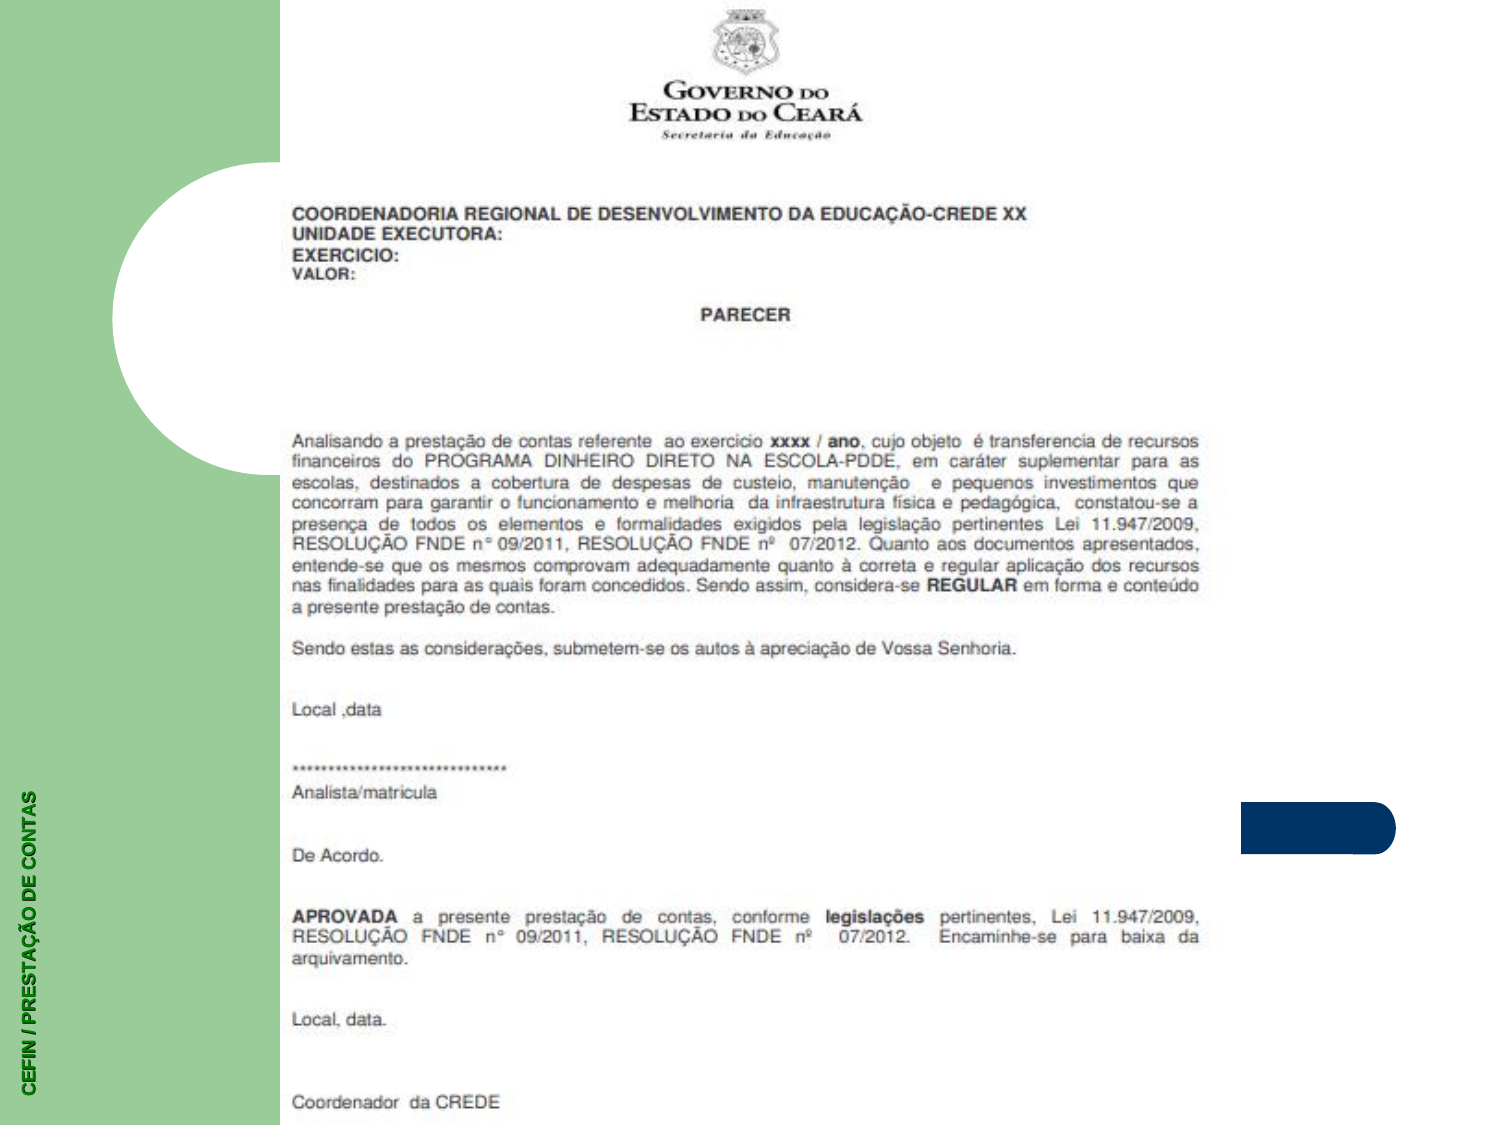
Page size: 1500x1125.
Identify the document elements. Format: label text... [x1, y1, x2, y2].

text_box CEFIN / PRESTAÇÃO DE CONTAS [6, 767, 60, 1125]
picture [280, 0, 1241, 1125]
